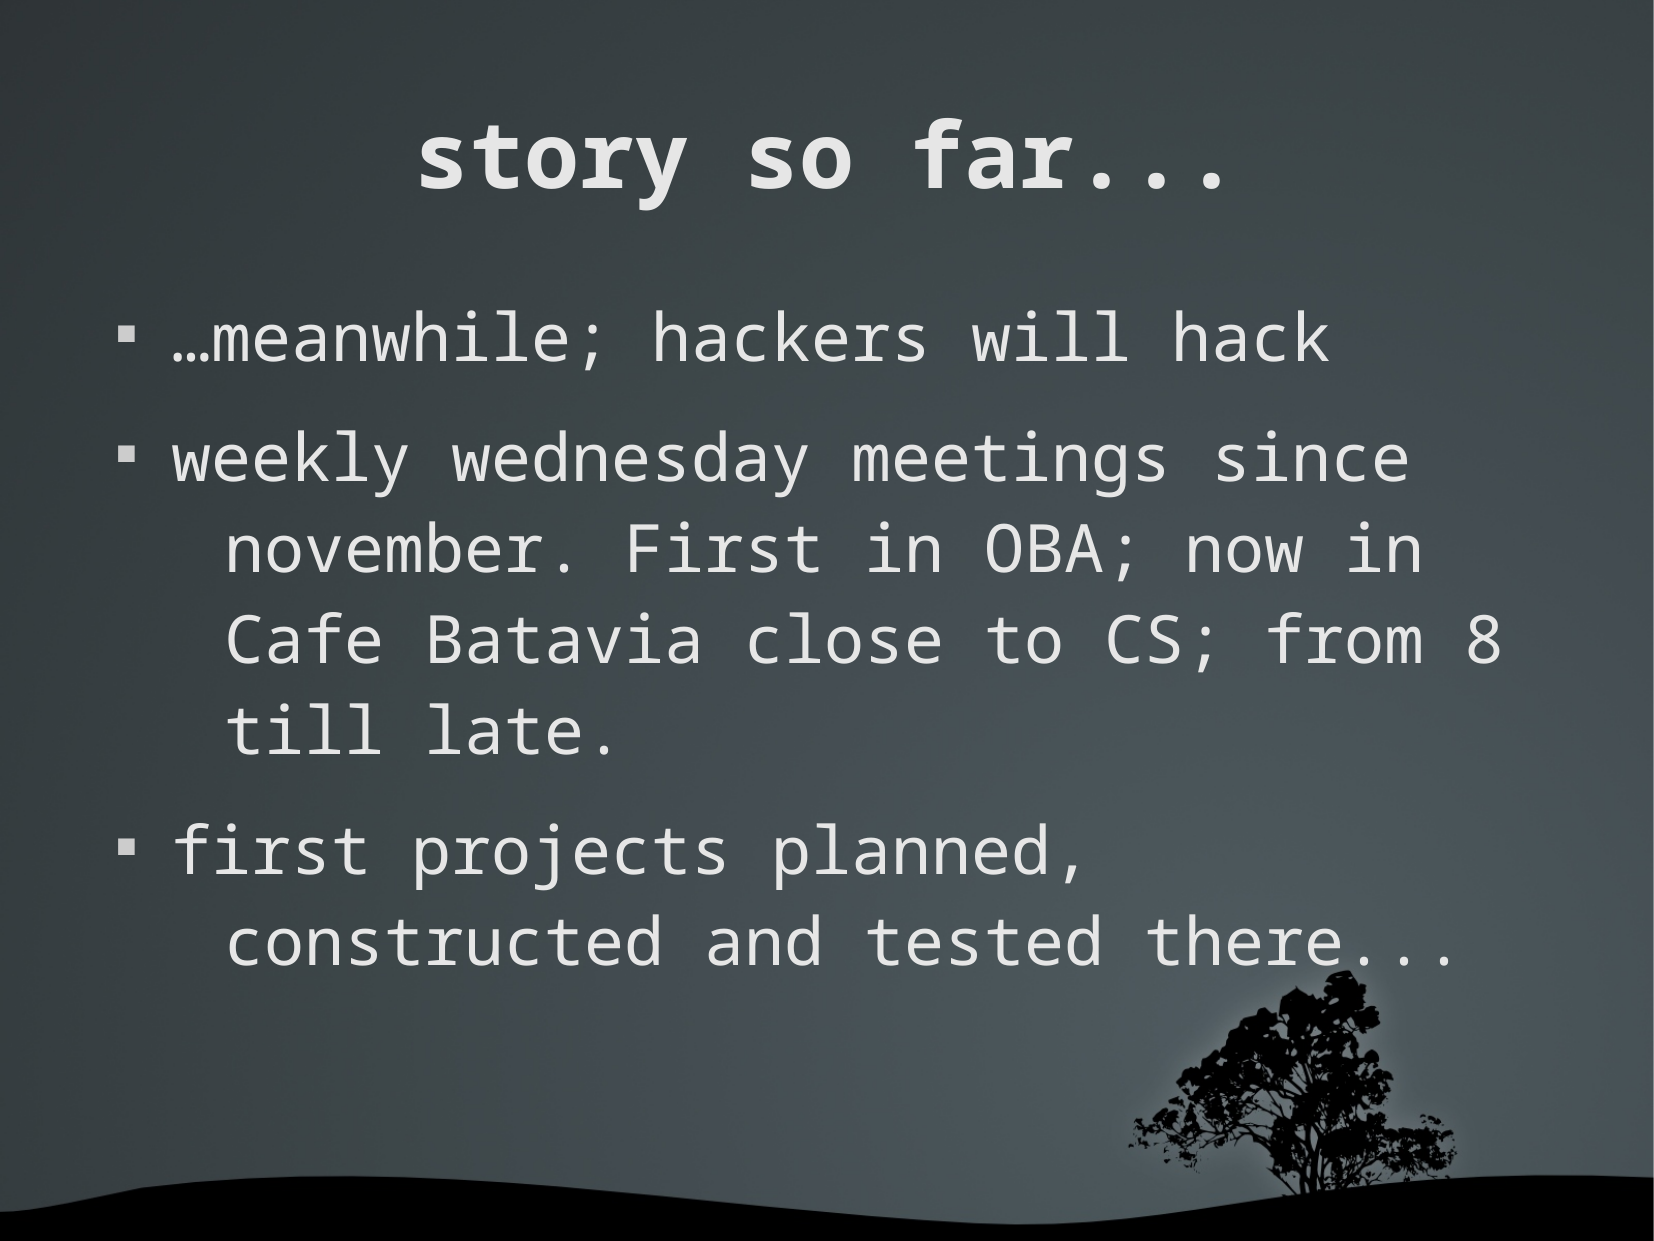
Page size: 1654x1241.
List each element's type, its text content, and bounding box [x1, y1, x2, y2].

picture [0, 0, 1654, 1241]
list …meanwhile; hackers will hack weekly wednesday meetings since november. First in OBA; now in Cafe Batavia close to CS; from 8 till late. first projects planned, constructed and tested there... [82, 290, 1571, 1094]
title story so far... [82, 56, 1571, 250]
